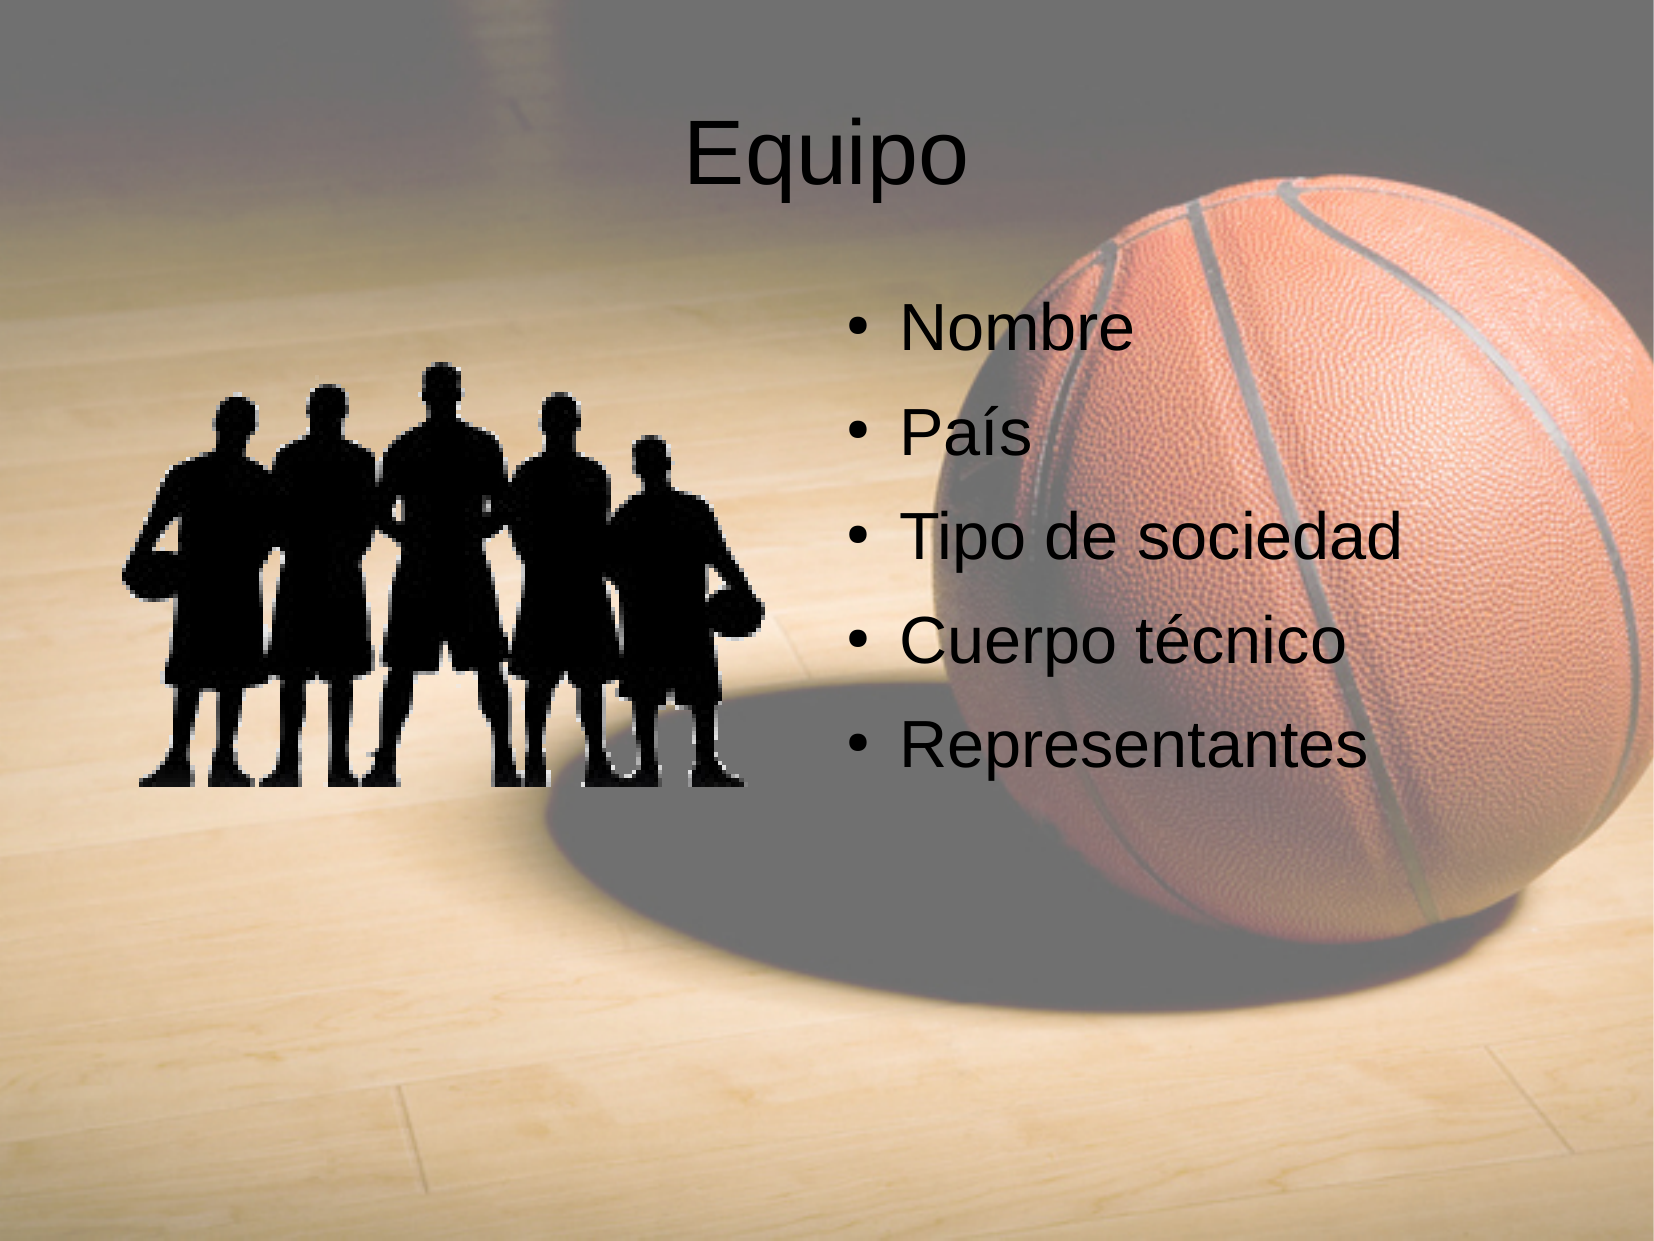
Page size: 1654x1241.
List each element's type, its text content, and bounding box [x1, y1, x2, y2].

list Nombre País Tipo de sociedad Cuerpo técnico Representantes [828, 290, 1539, 1010]
title Equipo [82, 49, 1571, 257]
picture [0, 0, 1654, 1241]
